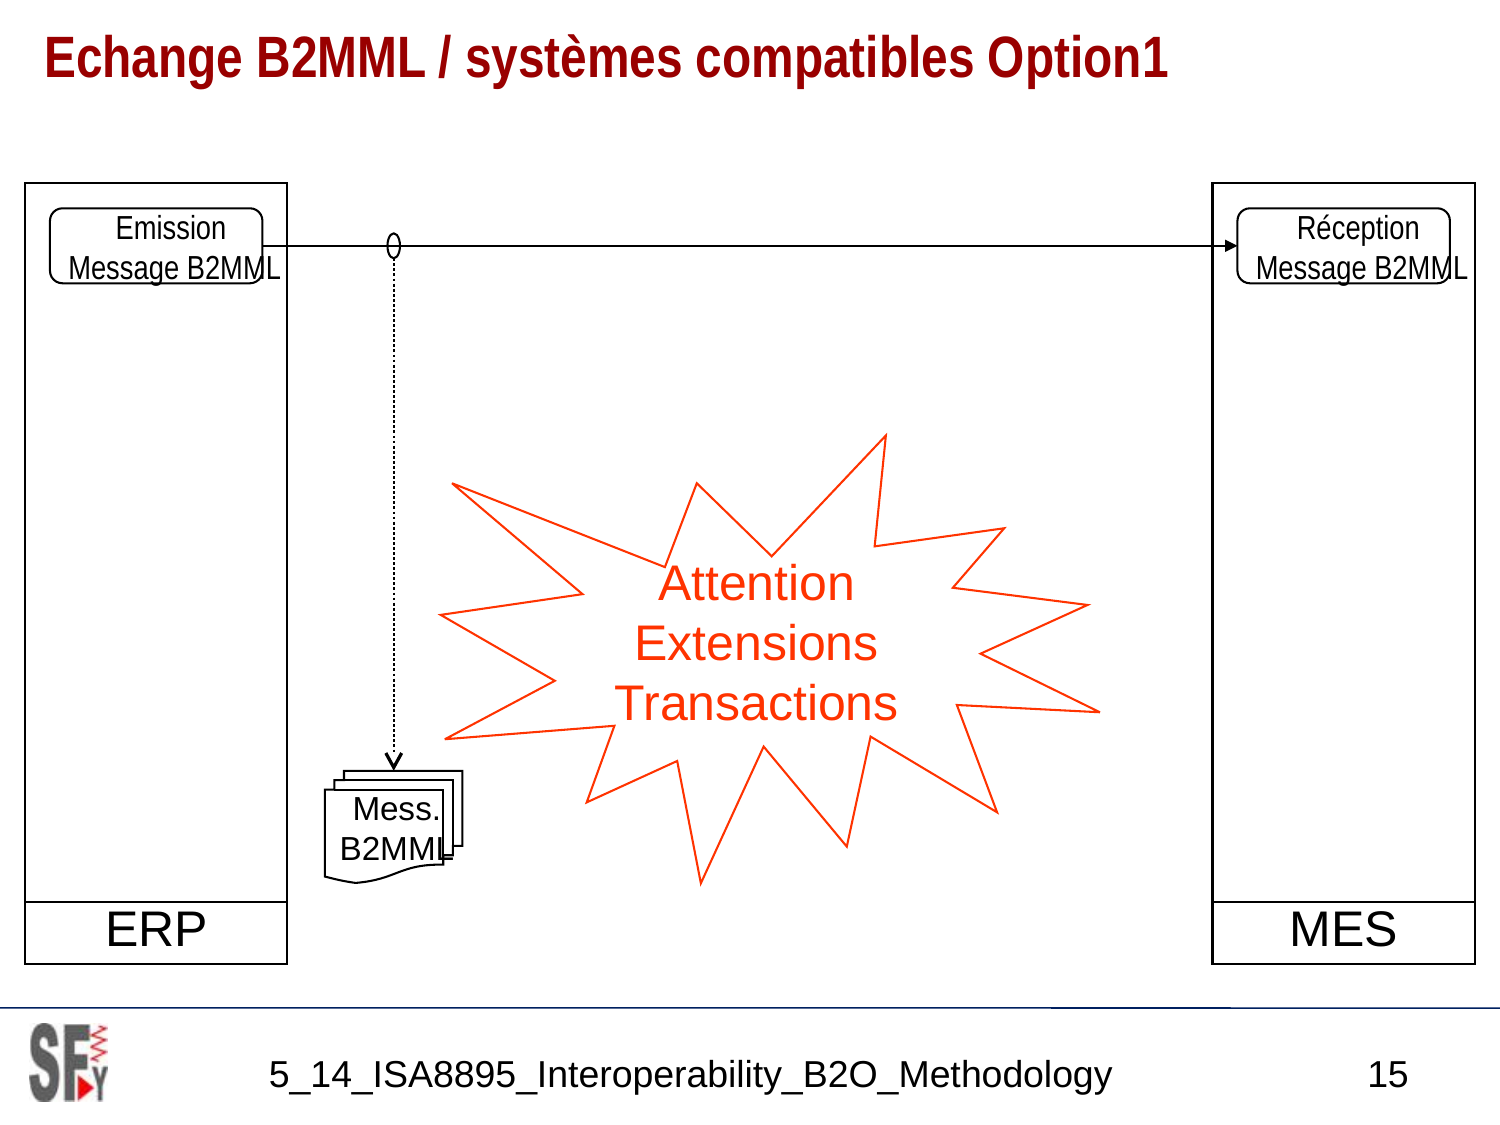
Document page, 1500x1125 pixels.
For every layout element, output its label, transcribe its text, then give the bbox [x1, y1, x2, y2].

text_box ERP [24, 183, 288, 901]
text_box ERP [26, 903, 286, 963]
text_box Emission Message B2MML [49, 208, 263, 284]
text_box MES [1214, 903, 1474, 963]
text_box Réception Message B2MML [1237, 208, 1450, 284]
title Echange B2MML / systèmes compatibles Option1 [29, 12, 1471, 138]
text_box Mess. B2MML [324, 770, 463, 883]
picture [29, 1023, 108, 1102]
slide_number <numéro> [1352, 1034, 1490, 1103]
footer 5_14_ISA8895_Interoperability_B2O_Methodology [253, 1034, 1336, 1103]
text_box MES [1212, 183, 1475, 901]
text_box Attention Extensions Transactions [440, 435, 1100, 884]
